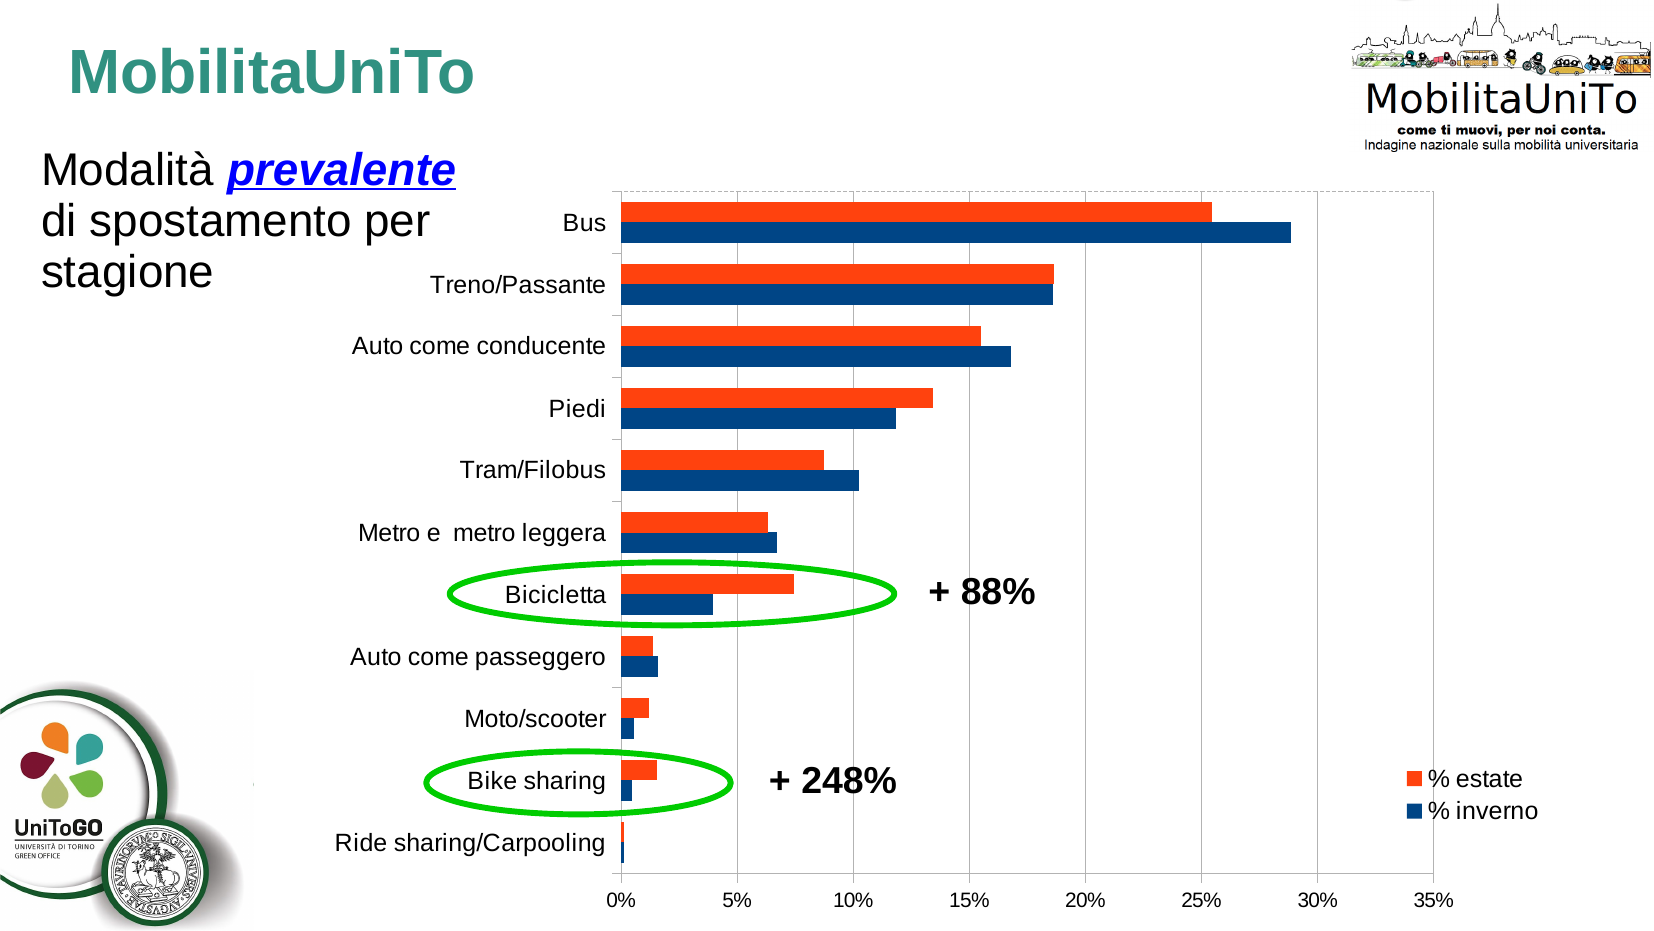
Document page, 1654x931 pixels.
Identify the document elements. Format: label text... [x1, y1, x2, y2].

picture [1349, 0, 1654, 152]
text_box + 88% [913, 563, 1051, 621]
picture [0, 670, 254, 931]
chart [307, 176, 1642, 927]
text_box + 248% [754, 752, 912, 810]
text_box Modalità prevalente di spostamento per stagione [40, 143, 463, 298]
text_box MobilitaUniTo [53, 30, 501, 114]
